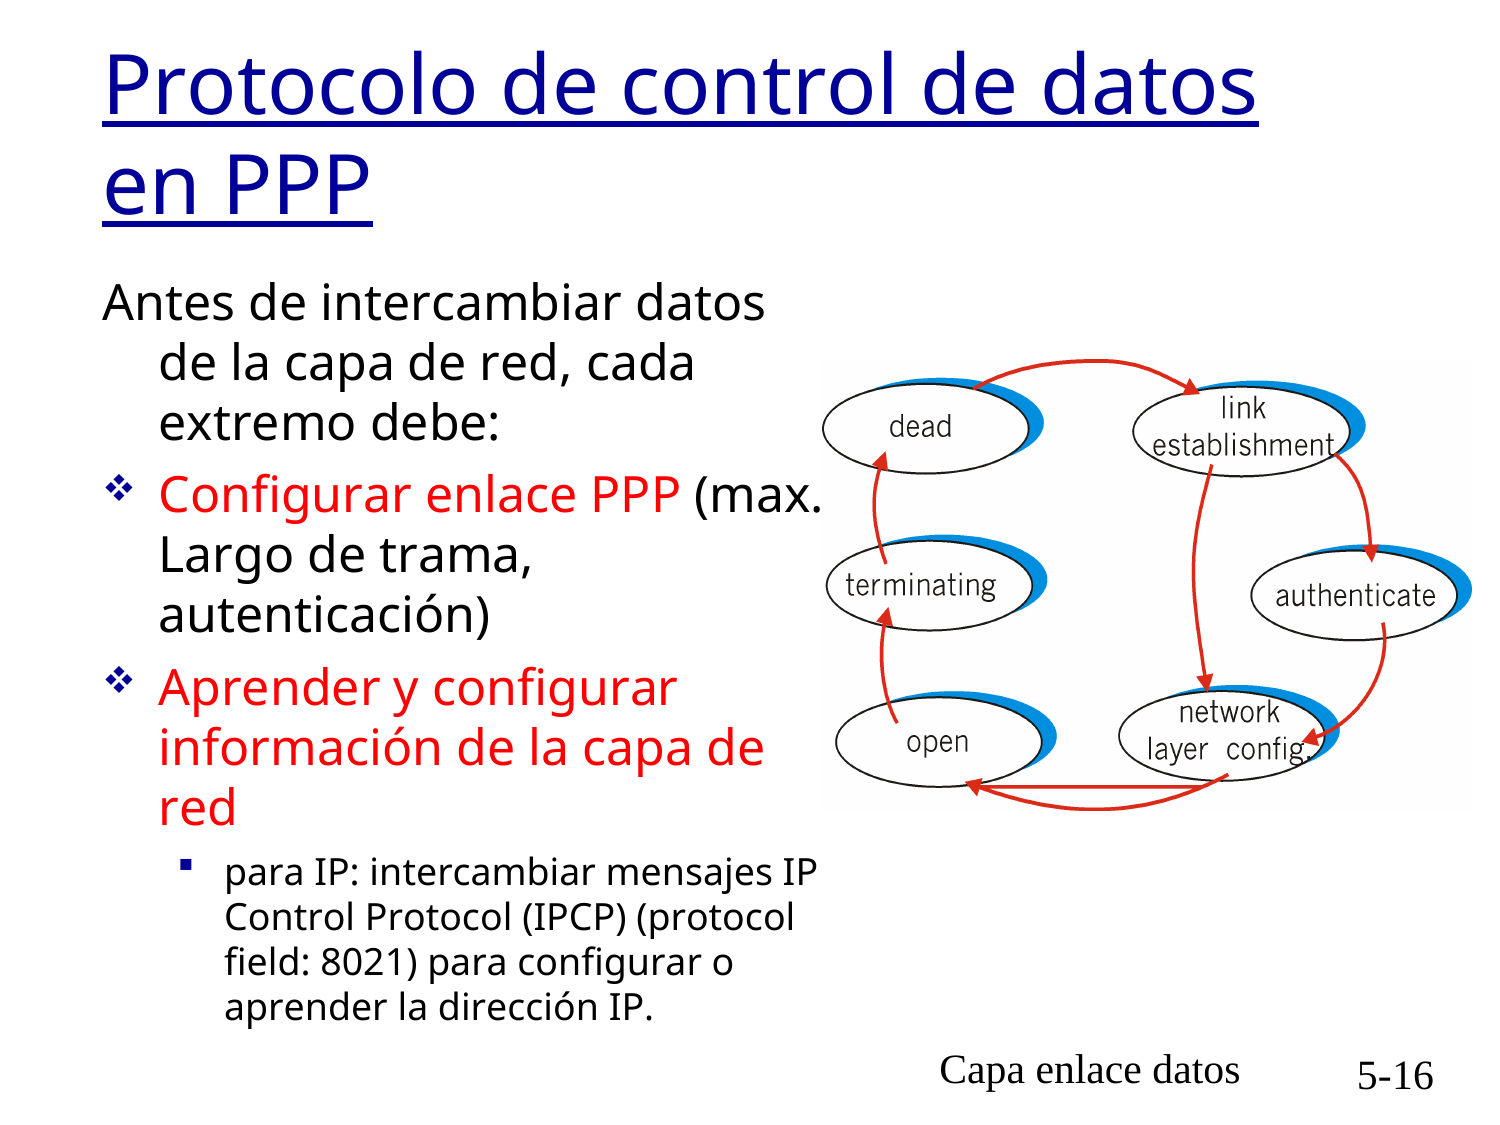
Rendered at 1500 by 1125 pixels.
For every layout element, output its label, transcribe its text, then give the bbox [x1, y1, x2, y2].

list Antes de intercambiar datos de la capa de red, cada extremo debe: Configurar enlace PPP (max. Largo de trama, autenticación) Aprender y configurar información de la capa de red para IP: intercambiar mensajes IP Control Protocol (IPCP) (protocol field: 8021) para configurar o aprender la dirección IP. [87, 262, 845, 1081]
picture [822, 359, 1472, 811]
title Protocolo de control de datos en PPP [87, 23, 1363, 239]
